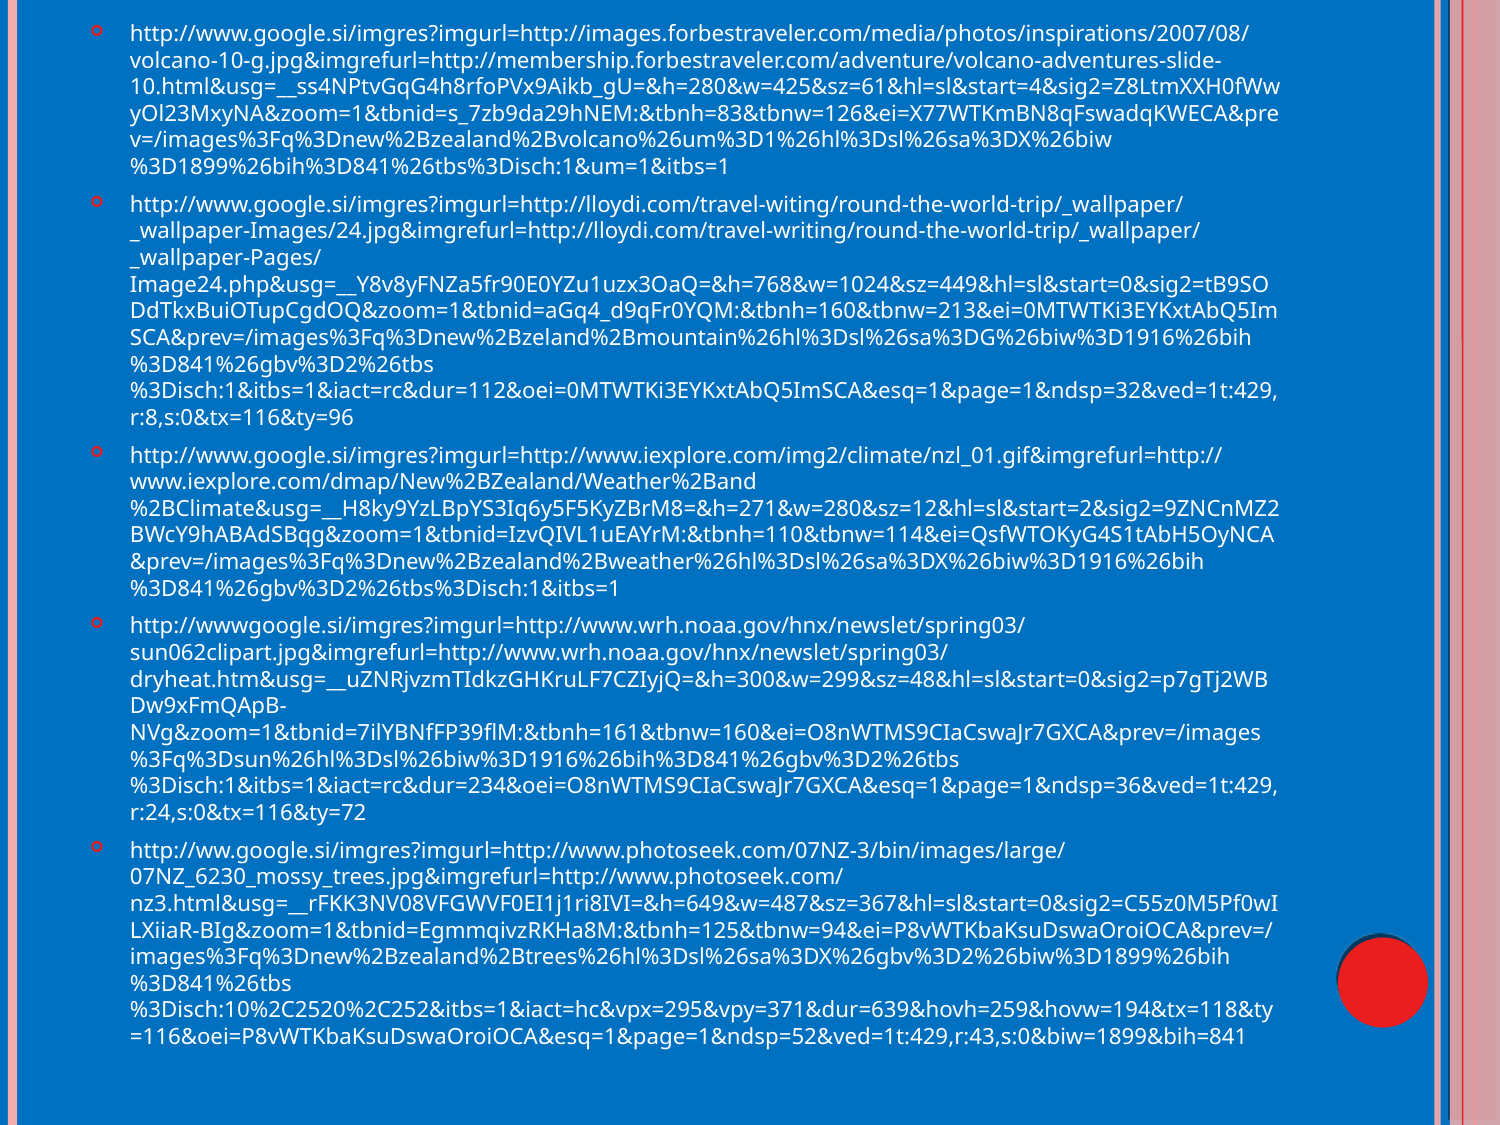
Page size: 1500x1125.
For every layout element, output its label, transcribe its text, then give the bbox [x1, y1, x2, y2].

list http://www.google.si/imgres?imgurl=http://images.forbestraveler.com/media/photos/inspirations/2007/08/volcano-10-g.jpg&imgrefurl=http://membership.forbestraveler.com/adventure/volcano-adventures-slide-10.html&usg=__ss4NPtvGqG4h8rfoPVx9Aikb_gU=&h=280&w=425&sz=61&hl=sl&start=4&sig2=Z8LtmXXH0fWwyOl23MxyNA&zoom=1&tbnid=s_7zb9da29hNEM:&tbnh=83&tbnw=126&ei=X77WTKmBN8qFswadqKWECA&prev=/images%3Fq%3Dnew%2Bzealand%2Bvolcano%26um%3D1%26hl%3Dsl%26sa%3DX%26biw%3D1899%26bih%3D841%26tbs%3Disch:1&um=1&itbs=1 http://www.google.si/imgres?imgurl=http://lloydi.com/travel-witing/round-the-world-trip/_wallpaper/_wallpaper-Images/24.jpg&imgrefurl=http://lloydi.com/travel-writing/round-the-world-trip/_wallpaper/_wallpaper-Pages/Image24.php&usg=__Y8v8yFNZa5fr90E0YZu1uzx3OaQ=&h=768&w=1024&sz=449&hl=sl&start=0&sig2=tB9SODdTkxBuiOTupCgdOQ&zoom=1&tbnid=aGq4_d9qFr0YQM:&tbnh=160&tbnw=213&ei=0MTWTKi3EYKxtAbQ5ImSCA&prev=/images%3Fq%3Dnew%2Bzeland%2Bmountain%26hl%3Dsl%26sa%3DG%26biw%3D1916%26bih%3D841%26gbv%3D2%26tbs%3Disch:1&itbs=1&iact=rc&dur=112&oei=0MTWTKi3EYKxtAbQ5ImSCA&esq=1&page=1&ndsp=32&ved=1t:429,r:8,s:0&tx=116&ty=96 http://www.google.si/imgres?imgurl=http://www.iexplore.com/img2/climate/nzl_01.gif&imgrefurl=http://www.iexplore.com/dmap/New%2BZealand/Weather%2Band%2BClimate&usg=__H8ky9YzLBpYS3Iq6y5F5KyZBrM8=&h=271&w=280&sz=12&hl=sl&start=2&sig2=9ZNCnMZ2BWcY9hABAdSBqg&zoom=1&tbnid=IzvQIVL1uEAYrM:&tbnh=110&tbnw=114&ei=QsfWTOKyG4S1tAbH5OyNCA&prev=/images%3Fq%3Dnew%2Bzealand%2Bweather%26hl%3Dsl%26sa%3DX%26biw%3D1916%26bih%3D841%26gbv%3D2%26tbs%3Disch:1&itbs=1 http://wwwgoogle.si/imgres?imgurl=http://www.wrh.noaa.gov/hnx/newslet/spring03/sun062clipart.jpg&imgrefurl=http://www.wrh.noaa.gov/hnx/newslet/spring03/dryheat.htm&usg=__uZNRjvzmTIdkzGHKruLF7CZIyjQ=&h=300&w=299&sz=48&hl=sl&start=0&sig2=p7gTj2WBDw9xFmQApB-NVg&zoom=1&tbnid=7ilYBNfFP39flM:&tbnh=161&tbnw=160&ei=O8nWTMS9CIaCswaJr7GXCA&prev=/images%3Fq%3Dsun%26hl%3Dsl%26biw%3D1916%26bih%3D841%26gbv%3D2%26tbs%3Disch:1&itbs=1&iact=rc&dur=234&oei=O8nWTMS9CIaCswaJr7GXCA&esq=1&page=1&ndsp=36&ved=1t:429,r:24,s:0&tx=116&ty=72 http://ww.google.si/imgres?imgurl=http://www.photoseek.com/07NZ-3/bin/images/large/07NZ_6230_mossy_trees.jpg&imgrefurl=http://www.photoseek.com/nz3.html&usg=__rFKK3NV08VFGWVF0EI1j1ri8IVI=&h=649&w=487&sz=367&hl=sl&start=0&sig2=C55z0M5Pf0wILXiiaR-BIg&zoom=1&tbnid=EgmmqivzRKHa8M:&tbnh=125&tbnw=94&ei=P8vWTKbaKsuDswaOroiOCA&prev=/images%3Fq%3Dnew%2Bzealand%2Btrees%26hl%3Dsl%26sa%3DX%26gbv%3D2%26biw%3D1899%26bih%3D841%26tbs%3Disch:10%2C2520%2C252&itbs=1&iact=hc&vpx=295&vpy=371&dur=639&hovh=259&hovw=194&tx=118&ty=116&oei=P8vWTKbaKsuDswaOroiOCA&esq=1&page=1&ndsp=52&ved=1t:429,r:43,s:0&biw=1899&bih=841 [75, 11, 1300, 1062]
